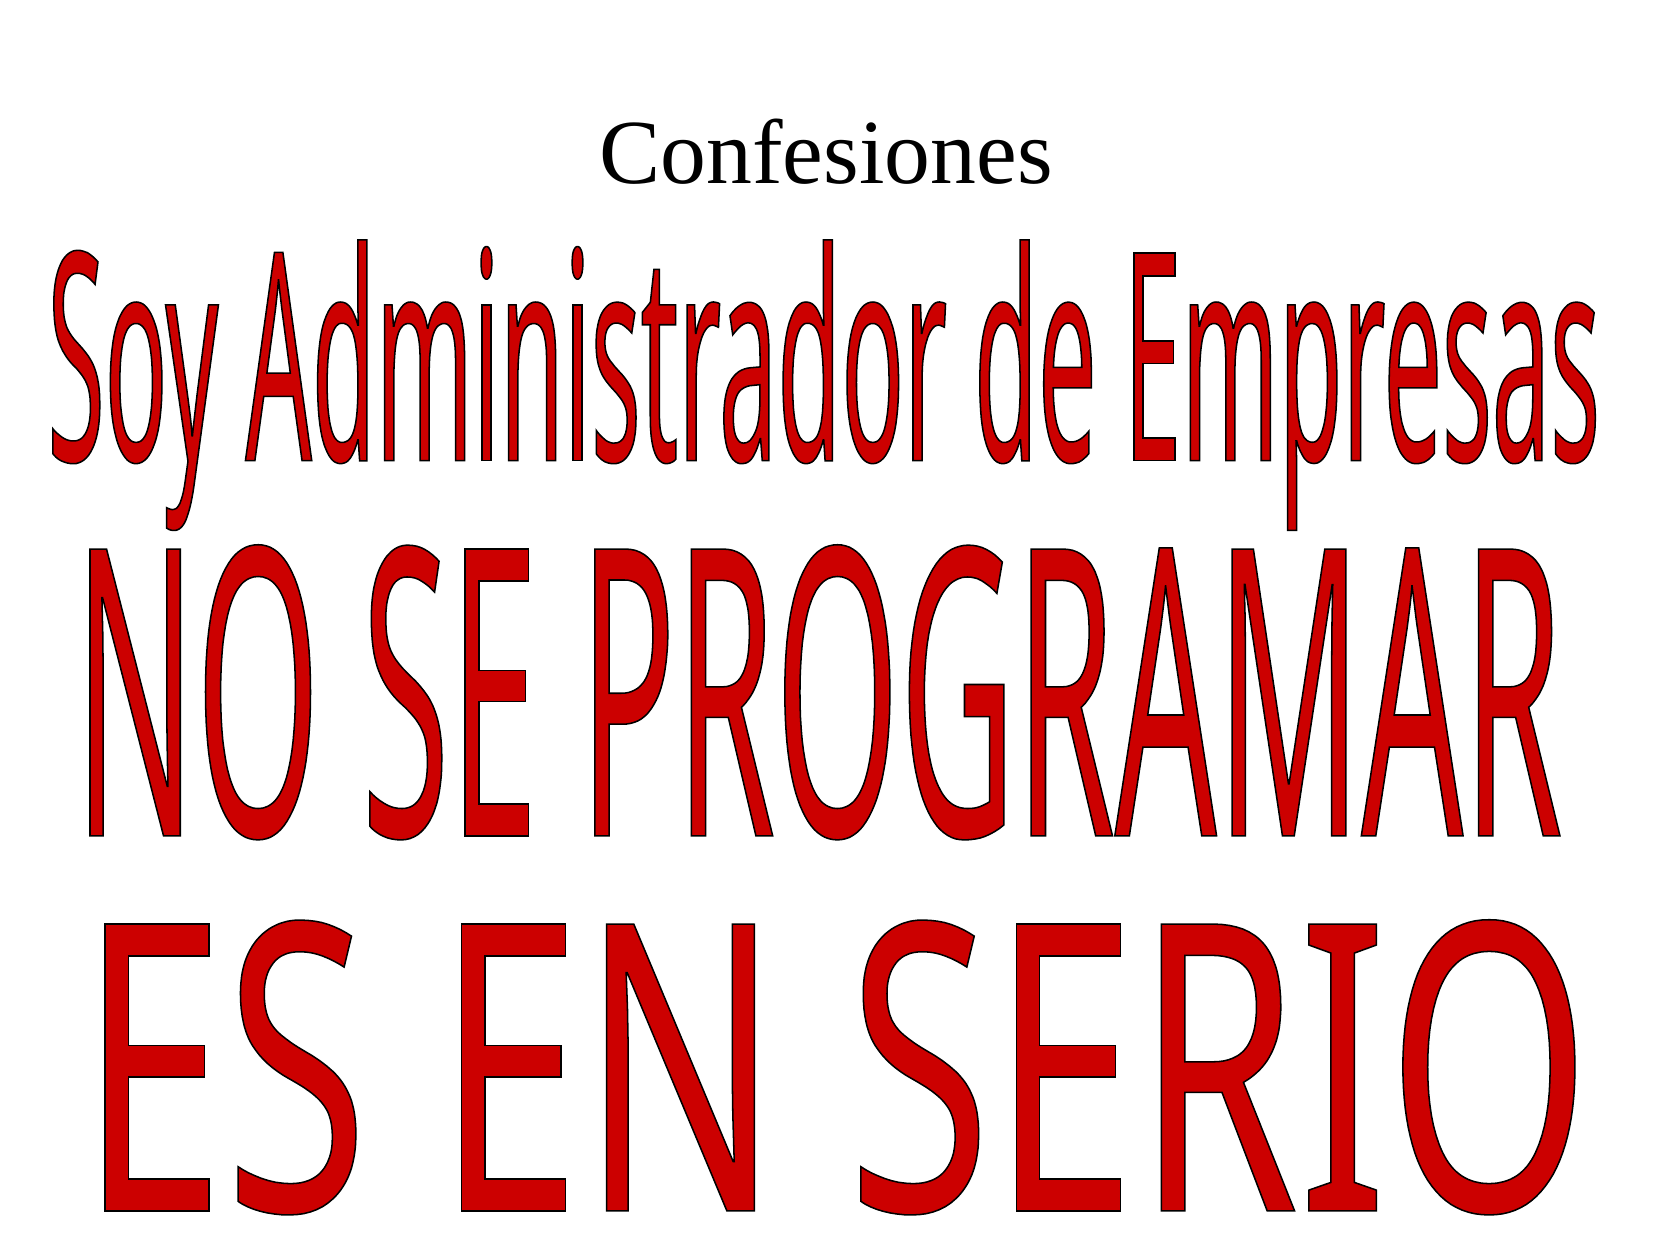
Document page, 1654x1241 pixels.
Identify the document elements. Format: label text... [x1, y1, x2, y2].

text_box NO SE PROGRAMAR [691, 549, 773, 836]
text_box Soy Administrador de Empresas [783, 239, 833, 464]
title Confesiones [82, 49, 1571, 257]
text_box ES EN SERIO [238, 920, 356, 1215]
text_box Soy Administrador de Empresas [317, 239, 367, 464]
text_box Soy Administrador de Empresas [723, 302, 769, 464]
text_box Soy Administrador de Empresas [110, 302, 162, 464]
text_box ES EN SERIO [1402, 919, 1575, 1215]
text_box Soy Administrador de Empresas [481, 304, 491, 461]
text_box NO SE PROGRAMAR [909, 545, 1004, 840]
text_box Soy Administrador de Empresas [642, 269, 676, 464]
text_box NO SE PROGRAMAR [1232, 549, 1346, 836]
text_box Soy Administrador de Empresas [596, 302, 637, 464]
text_box Soy Administrador de Empresas [1555, 302, 1596, 464]
text_box NO SE PROGRAMAR [594, 549, 668, 836]
text_box Soy Administrador de Empresas [1389, 302, 1437, 464]
text_box NO SE PROGRAMAR [464, 549, 529, 836]
text_box NO SE PROGRAMAR [369, 545, 442, 840]
text_box ES EN SERIO [1161, 924, 1295, 1211]
text_box NO SE PROGRAMAR [90, 549, 181, 836]
text_box Soy Administrador de Empresas [912, 302, 946, 461]
text_box NO SE PROGRAMAR [1031, 549, 1113, 836]
text_box ES EN SERIO [105, 924, 210, 1211]
text_box NO SE PROGRAMAR [1114, 547, 1217, 836]
text_box Soy Administrador de Empresas [384, 302, 465, 461]
text_box Soy Administrador de Empresas [1287, 302, 1337, 531]
text_box ES EN SERIO [1308, 924, 1377, 1211]
text_box Soy Administrador de Empresas [1447, 302, 1488, 464]
text_box Soy Administrador de Empresas [1351, 302, 1385, 461]
text_box Soy Administrador de Empresas [847, 302, 899, 464]
text_box ES EN SERIO [461, 924, 566, 1211]
text_box ES EN SERIO [606, 924, 755, 1211]
text_box Soy Administrador de Empresas [1133, 253, 1176, 461]
text_box Soy Administrador de Empresas [1043, 302, 1092, 464]
text_box Soy Administrador de Empresas [687, 302, 720, 461]
text_box Soy Administrador de Empresas [52, 250, 100, 464]
text_box Soy Administrador de Empresas [1496, 302, 1542, 464]
text_box Soy Administrador de Empresas [508, 302, 556, 461]
text_box Soy Administrador de Empresas [979, 239, 1030, 464]
text_box Soy Administrador de Empresas [245, 252, 312, 461]
text_box NO SE PROGRAMAR [205, 544, 311, 840]
text_box Soy Administrador de Empresas [572, 304, 583, 461]
text_box ES EN SERIO [860, 920, 979, 1215]
text_box NO SE PROGRAMAR [784, 544, 890, 840]
text_box Soy Administrador de Empresas [165, 304, 219, 531]
text_box ES EN SERIO [1016, 924, 1121, 1211]
text_box Soy Administrador de Empresas [1190, 302, 1271, 461]
text_box NO SE PROGRAMAR [1478, 549, 1560, 836]
text_box NO SE PROGRAMAR [1361, 547, 1464, 836]
